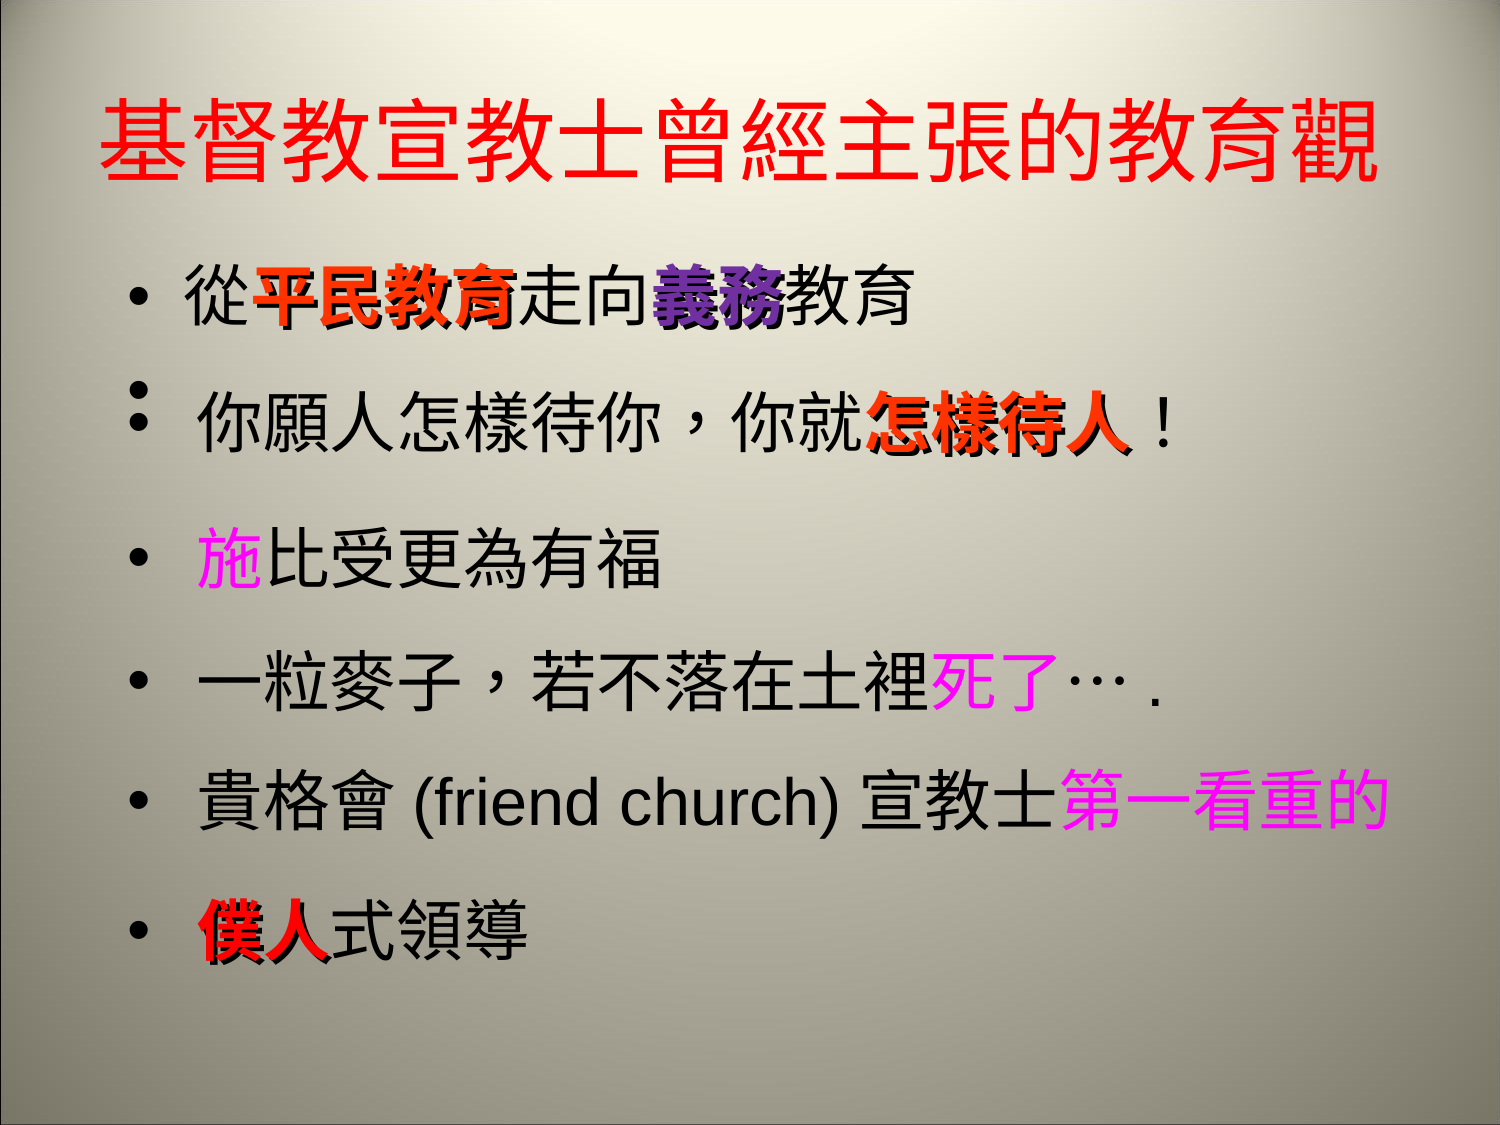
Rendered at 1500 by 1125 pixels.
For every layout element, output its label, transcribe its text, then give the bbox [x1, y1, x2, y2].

text_box 你願人怎樣待你，你就怎樣待人！ [112, 373, 1341, 468]
text_box 一粒麥子，若不落在土裡死了…. [112, 632, 1376, 727]
text_box 僕人式領導 [112, 881, 545, 977]
text_box 貴格會(friend church)宣教士第一看重的 [112, 751, 1408, 847]
list 從平民教育走向義務教育 [112, 255, 1022, 343]
title 基督教宣教士曾經主張的教育觀 [75, 45, 1426, 233]
text_box 施比受更為有福 [112, 509, 1412, 604]
